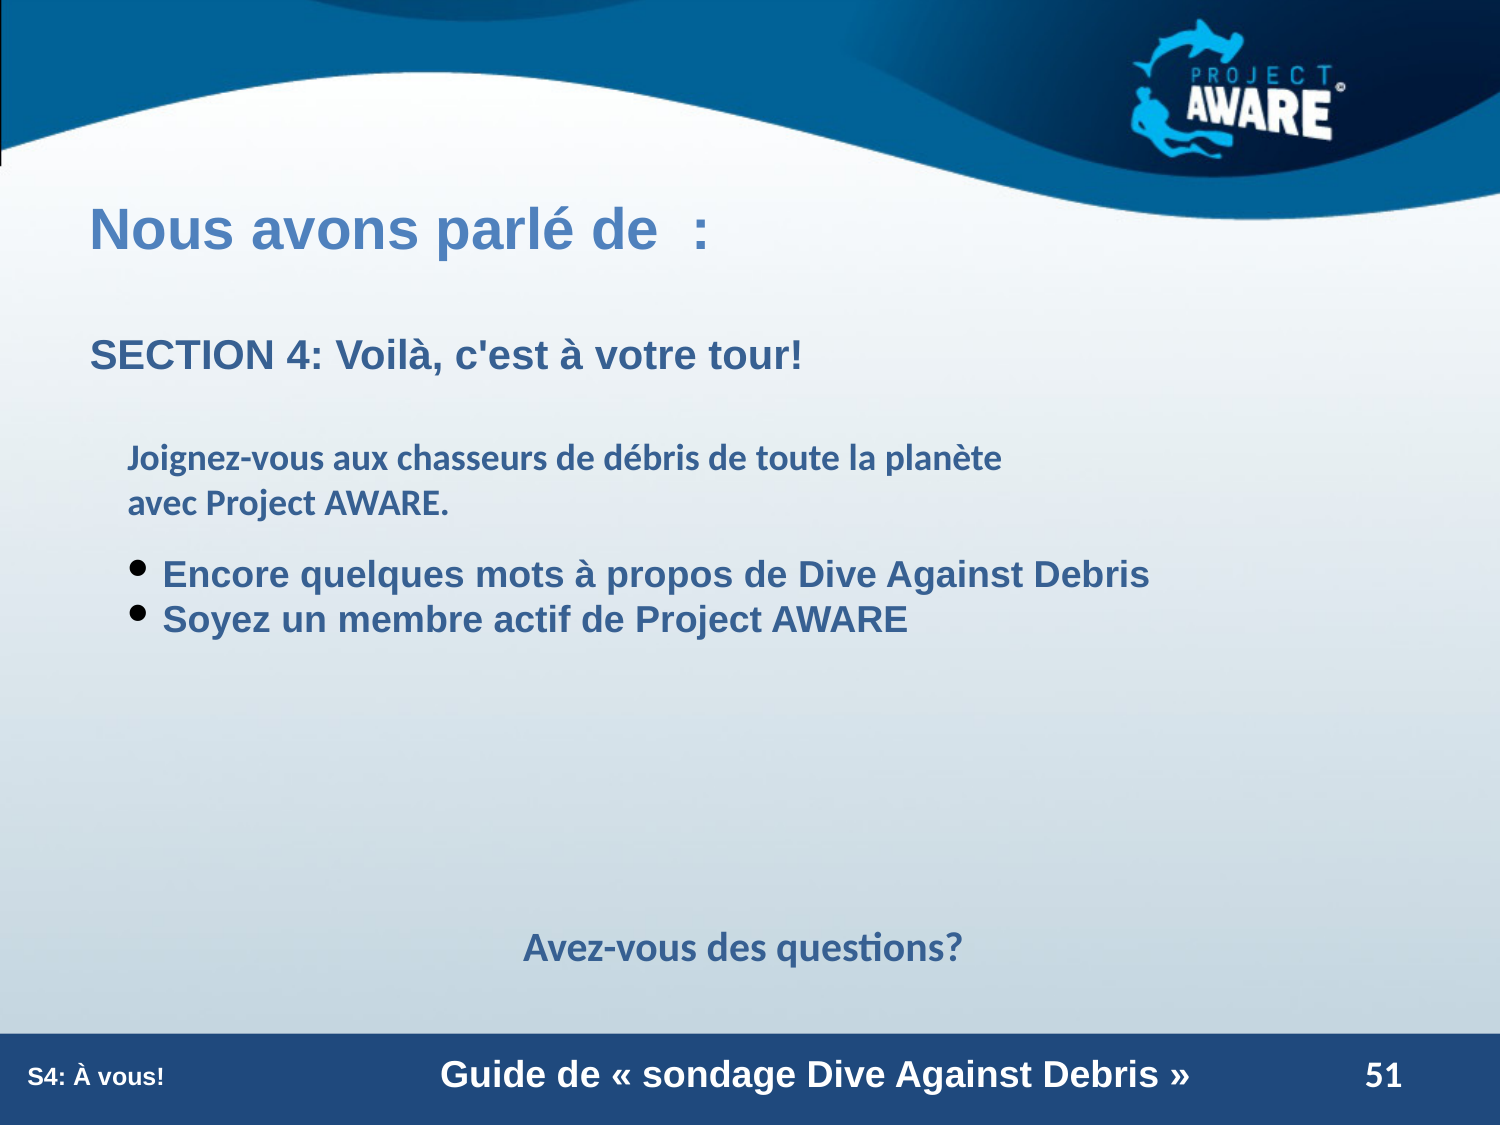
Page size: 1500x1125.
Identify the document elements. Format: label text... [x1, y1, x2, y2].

text_box Nous avons parlé de : [75, 145, 950, 308]
text_box SECTION 4: Voilà, c'est à votre tour! [75, 320, 1413, 433]
text_box Avez-vous des questions? [75, 912, 1413, 1000]
text_box Encore quelques mots à propos de Dive Against Debris Soyez un membre actif de Project AWARE [112, 542, 1347, 662]
text_box Guide de « sondage Dive Against Debris » [425, 1042, 1276, 1103]
text_box <numéro> [1350, 1042, 1475, 1103]
text_box Joignez-vous aux chasseurs de débris de toute la planète avec Project AWARE. [112, 425, 1450, 500]
text_box S4: À vous! [12, 1052, 425, 1103]
picture [0, 0, 1500, 1037]
